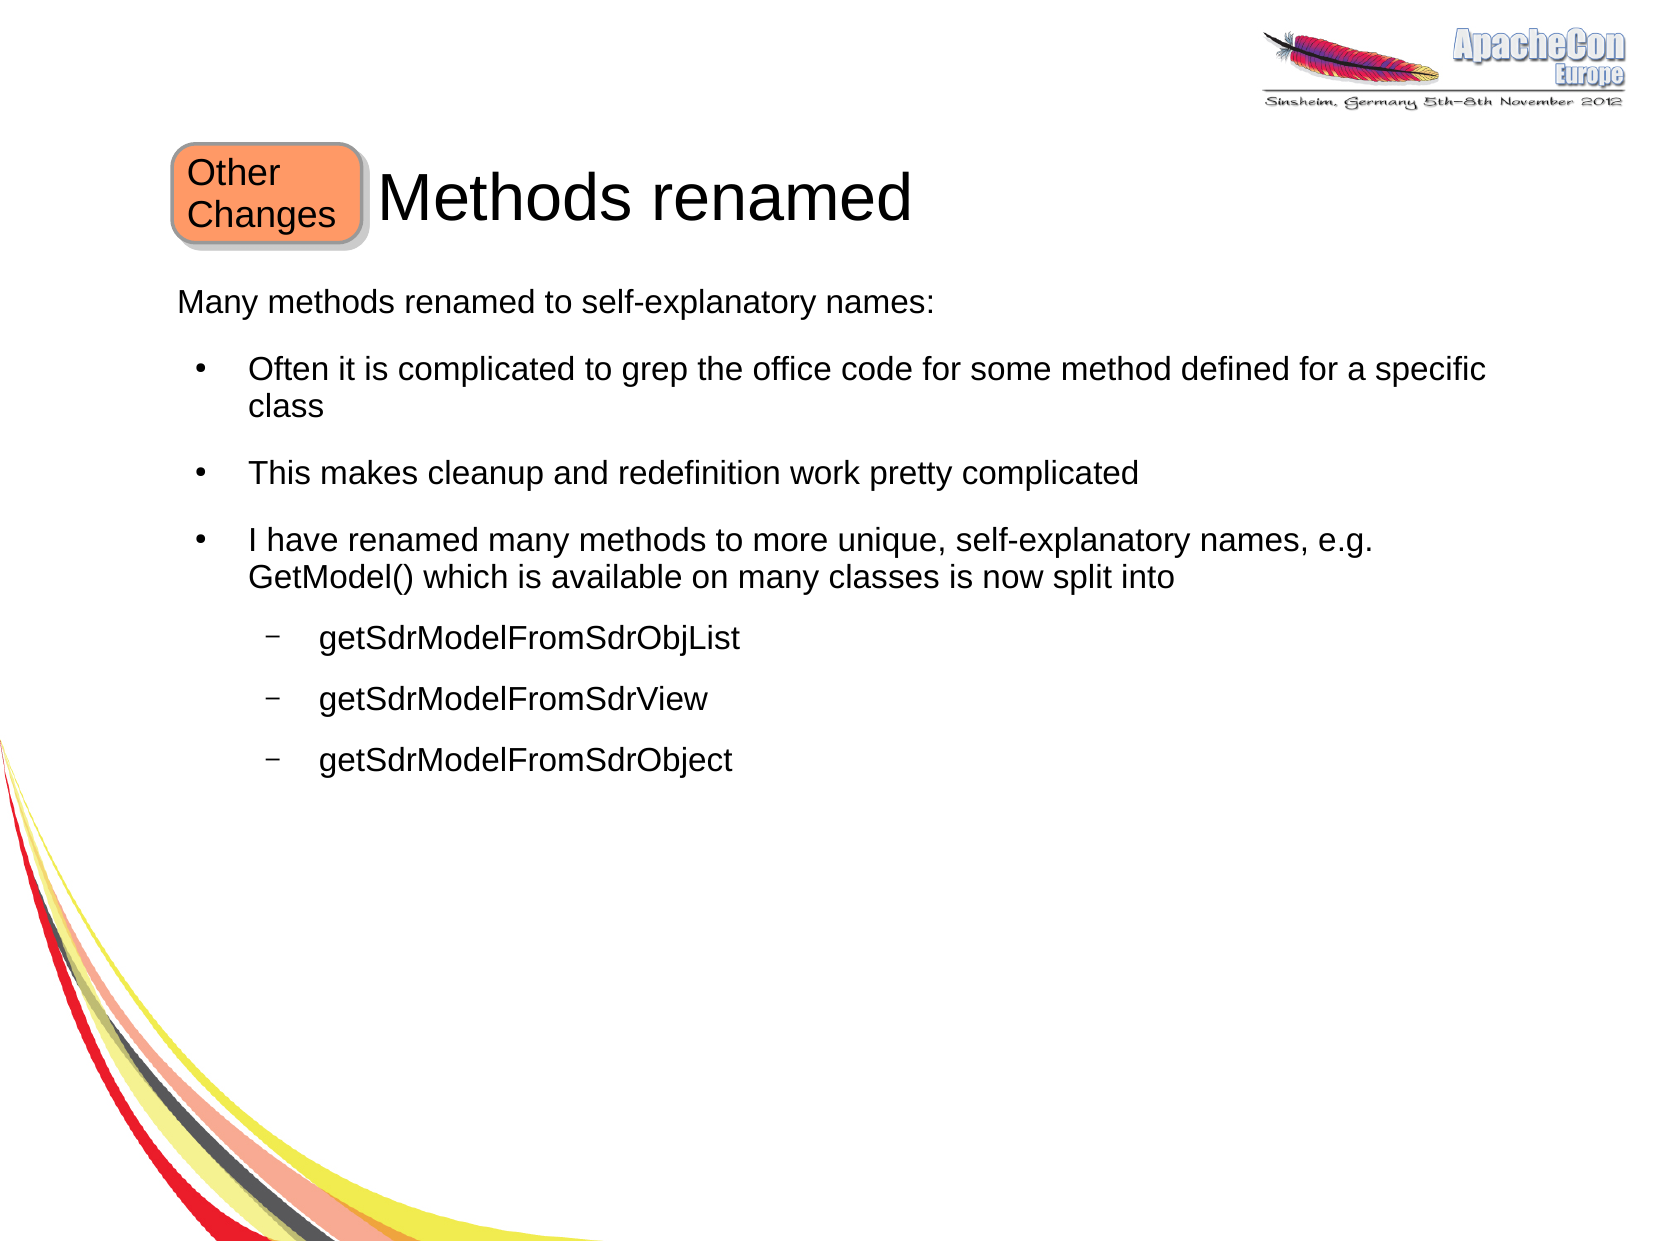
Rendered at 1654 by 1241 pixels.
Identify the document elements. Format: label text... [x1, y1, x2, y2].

list Many methods renamed to self-explanatory names: Often it is complicated to grep the office code for some method defined for a specific class This makes cleanup and redefinition work pretty complicated I have renamed many methods to more unique, self-explanatory names, e.g. GetModel() which is available on many classes is now split into getSdrModelFromSdrObjList getSdrModelFromSdrView getSdrModelFromSdrObject [177, 283, 1536, 990]
title Methods renamed [377, 148, 1530, 247]
picture [0, 0, 1654, 1241]
text_box Other Changes [172, 143, 362, 243]
